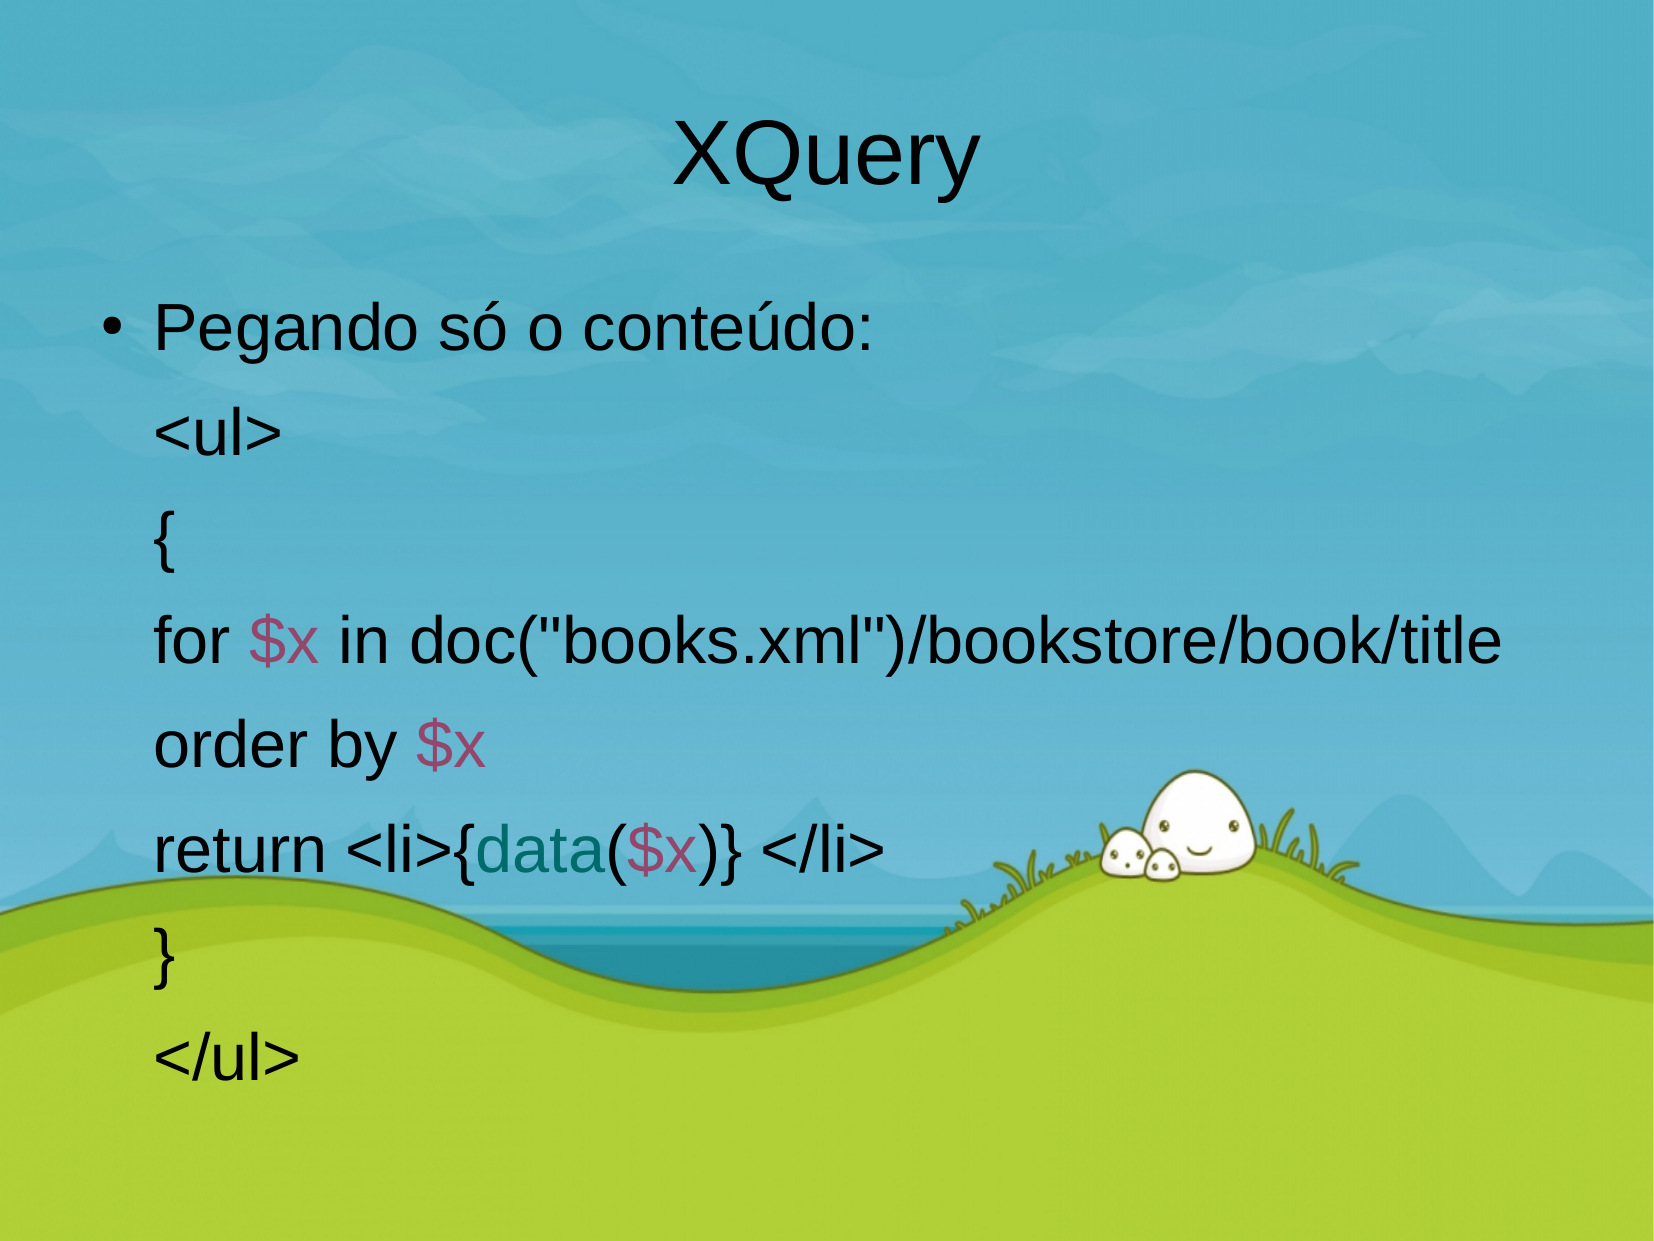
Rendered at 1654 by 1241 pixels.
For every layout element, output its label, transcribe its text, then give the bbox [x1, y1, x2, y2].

title XQuery [82, 49, 1571, 257]
list Pegando só o conteúdo: <ul> { for $x in doc("books.xml")/bookstore/book/title order by $x return <li>{data($x)} </li> } </ul> [82, 290, 1571, 1109]
picture [0, 0, 1654, 1241]
